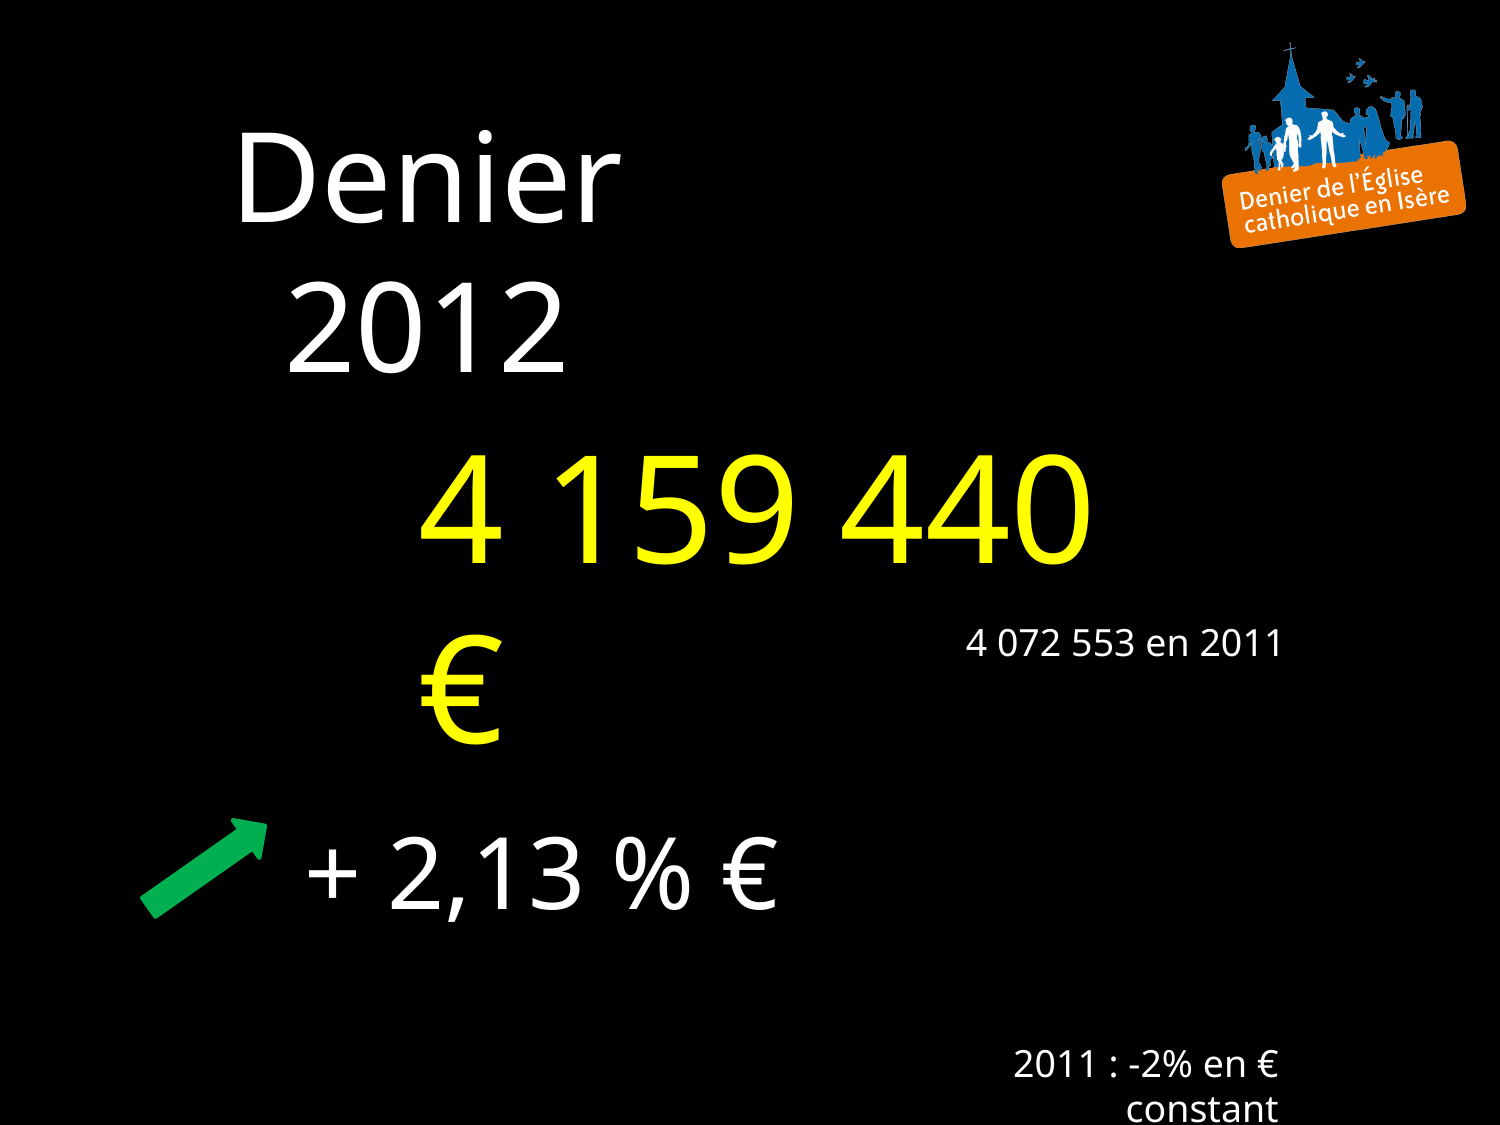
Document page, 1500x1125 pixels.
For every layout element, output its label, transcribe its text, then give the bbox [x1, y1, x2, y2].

text_box Denier 2012 [76, 90, 778, 280]
title 4 159 440 € [403, 406, 1176, 589]
text_box [142, 820, 265, 917]
text_box 4 072 553 en 2011 [950, 586, 1447, 698]
picture [1222, 42, 1466, 248]
text_box 2011 : -2% en € constant [998, 1032, 1447, 1089]
text_box + 2,13 % € [289, 778, 940, 961]
